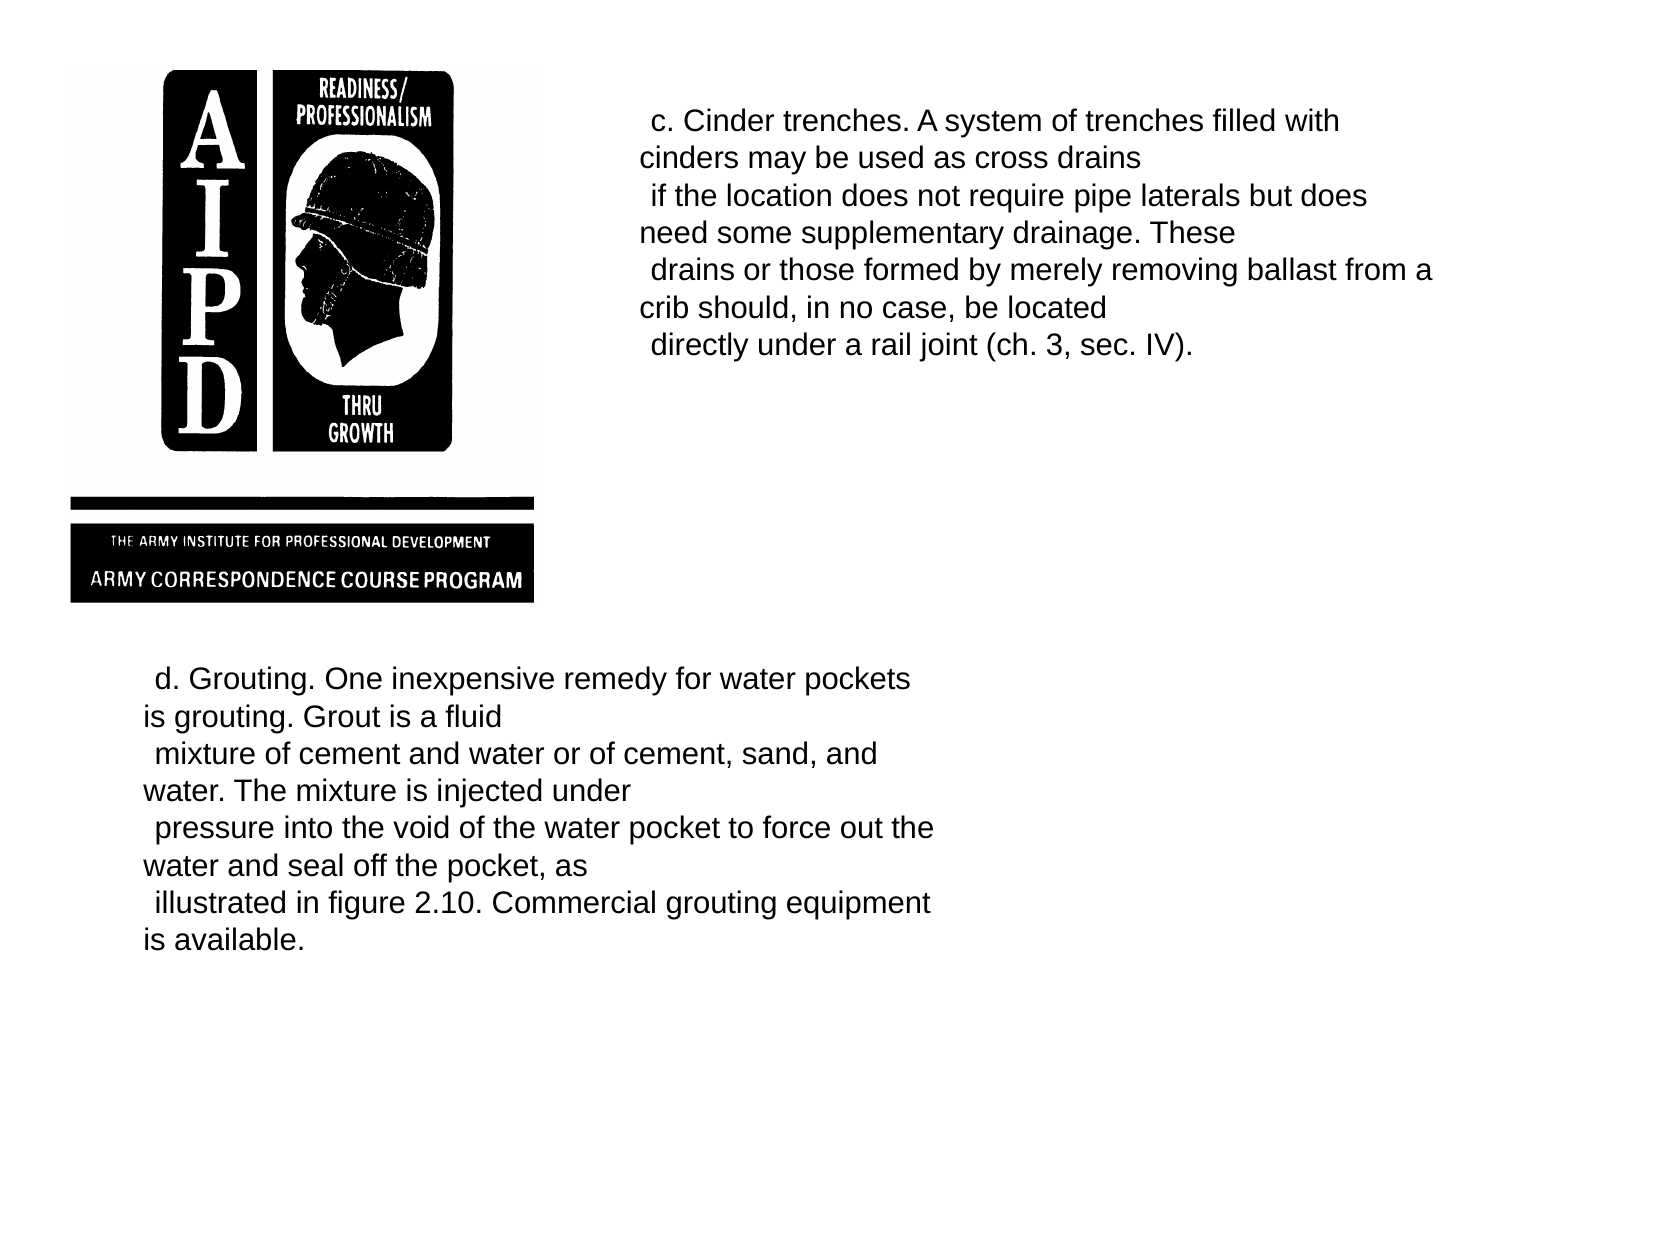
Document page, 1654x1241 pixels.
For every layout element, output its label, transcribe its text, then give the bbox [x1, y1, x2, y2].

picture [68, 68, 538, 607]
text_box c. Cinder trenches. A system of trenches filled with cinders may be used as cross drains if the location does not require pipe laterals but does need some supplementary drainage. These drains or those formed by merely removing ballast from a crib should, in no case, be located directly under a rail joint (ch. 3, sec. IV). [624, 93, 1452, 370]
text_box d. Grouting. One inexpensive remedy for water pockets is grouting. Grout is a fluid mixture of cement and water or of cement, sand, and water. The mixture is injected under pressure into the void of the water pocket to force out the water and seal off the pocket, as illustrated in figure 2.10. Commercial grouting equipment is available. [128, 651, 956, 965]
